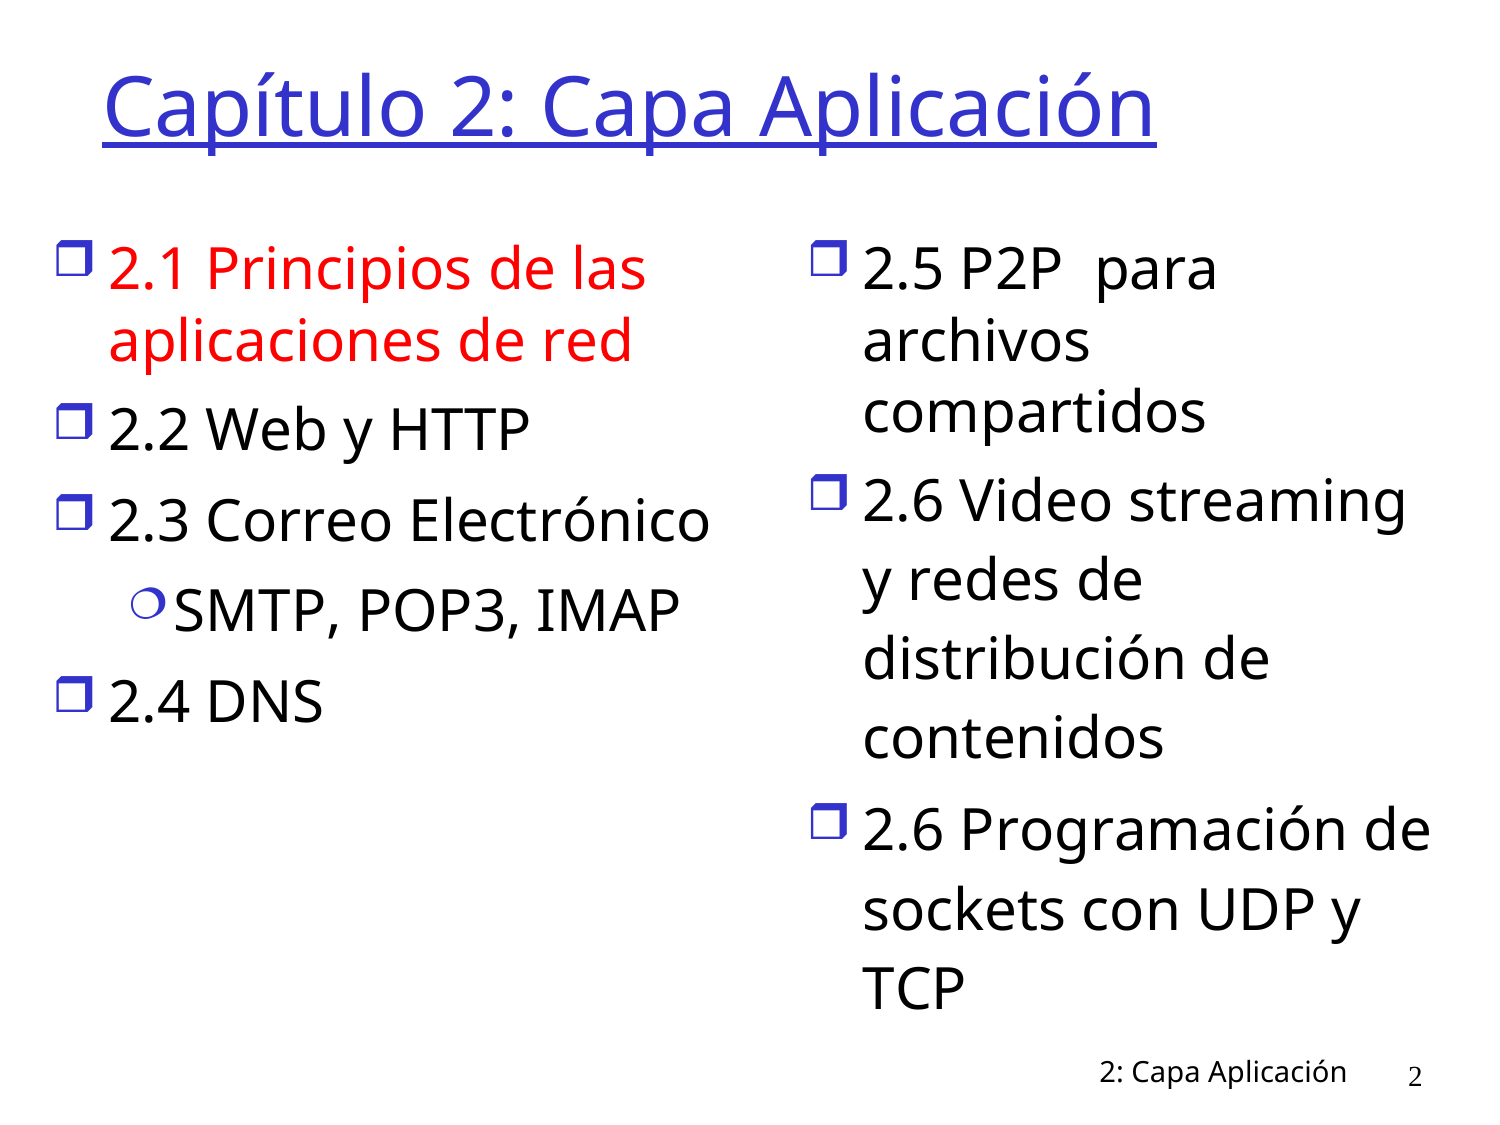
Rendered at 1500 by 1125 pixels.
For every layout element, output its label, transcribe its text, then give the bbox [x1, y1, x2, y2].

title Capítulo 2: Capa Aplicación [87, 15, 1463, 196]
list 2.5 P2P para archivos compartidos 2.6 Video streaming y redes de distribución de contenidos 2.6 Programación de sockets con UDP y TCP [792, 224, 1464, 1066]
list 2.1 Principios de las aplicaciones de red 2.2 Web y HTTP 2.3 Correo Electrónico SMTP, POP3, IMAP 2.4 DNS [37, 224, 759, 1066]
